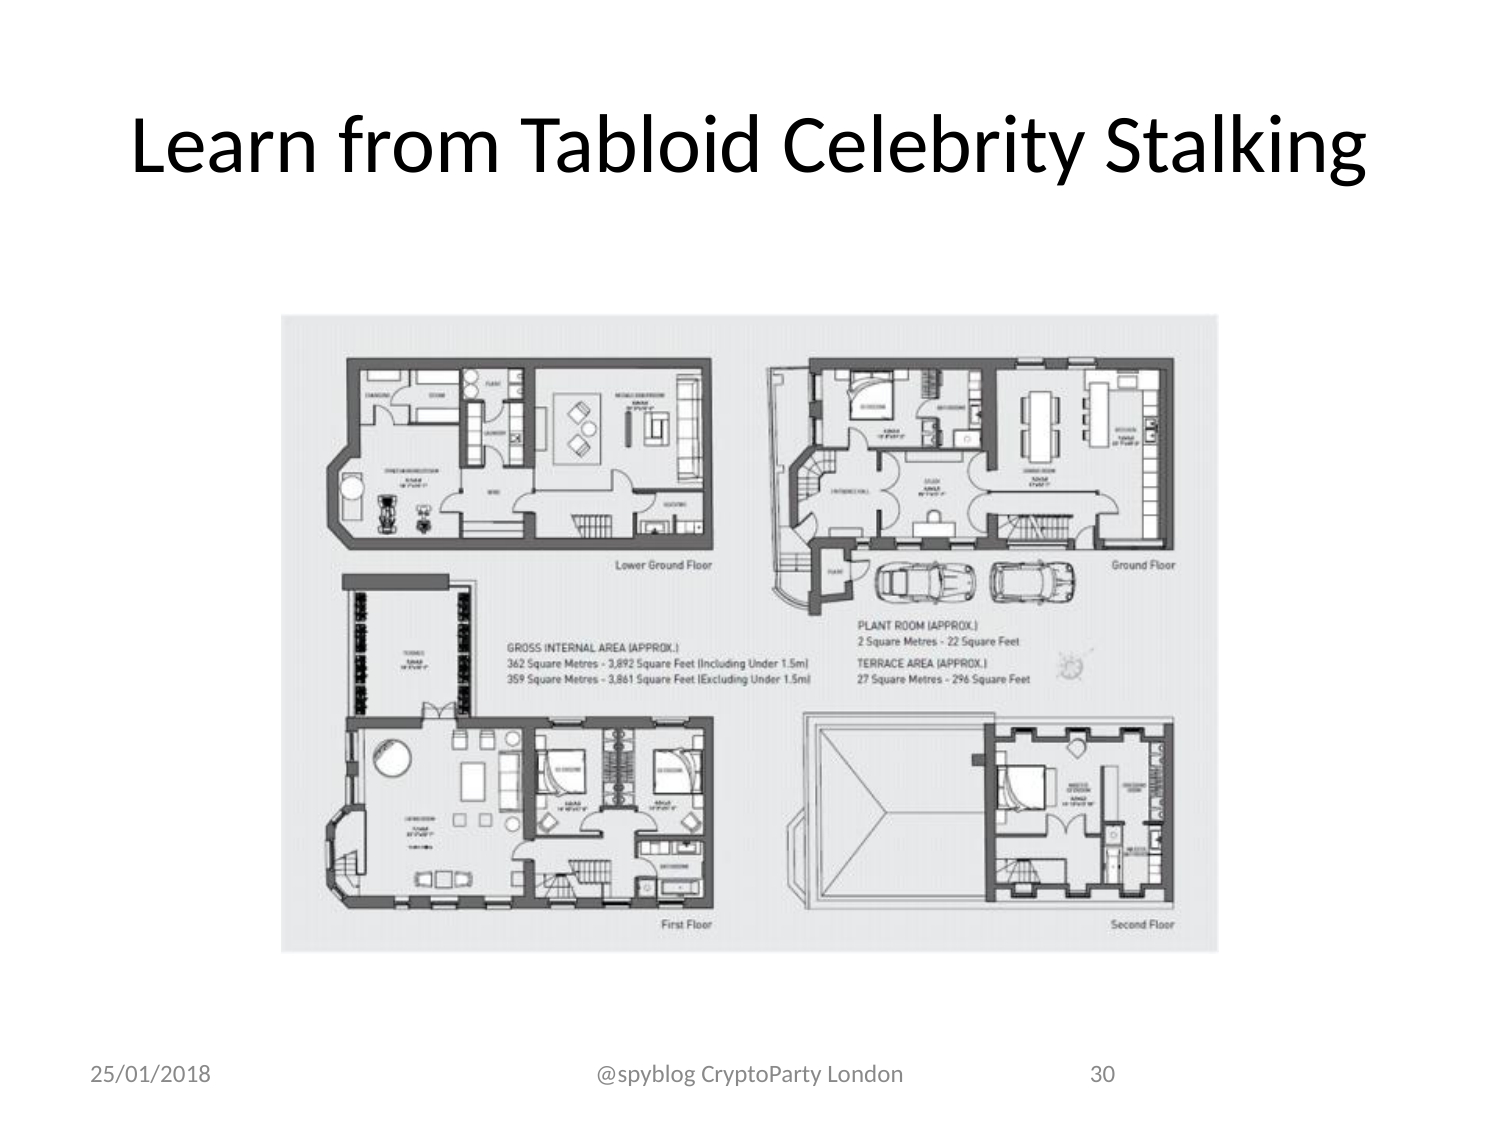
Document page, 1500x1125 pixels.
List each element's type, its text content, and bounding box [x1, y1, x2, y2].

title Learn from Tabloid Celebrity Stalking [75, 45, 1426, 233]
text_box @spyblog CryptoParty London [512, 1042, 988, 1103]
picture [281, 313, 1219, 955]
text_box 25/01/2018 [75, 1042, 426, 1103]
text_box ‹#› [1074, 1042, 1426, 1103]
